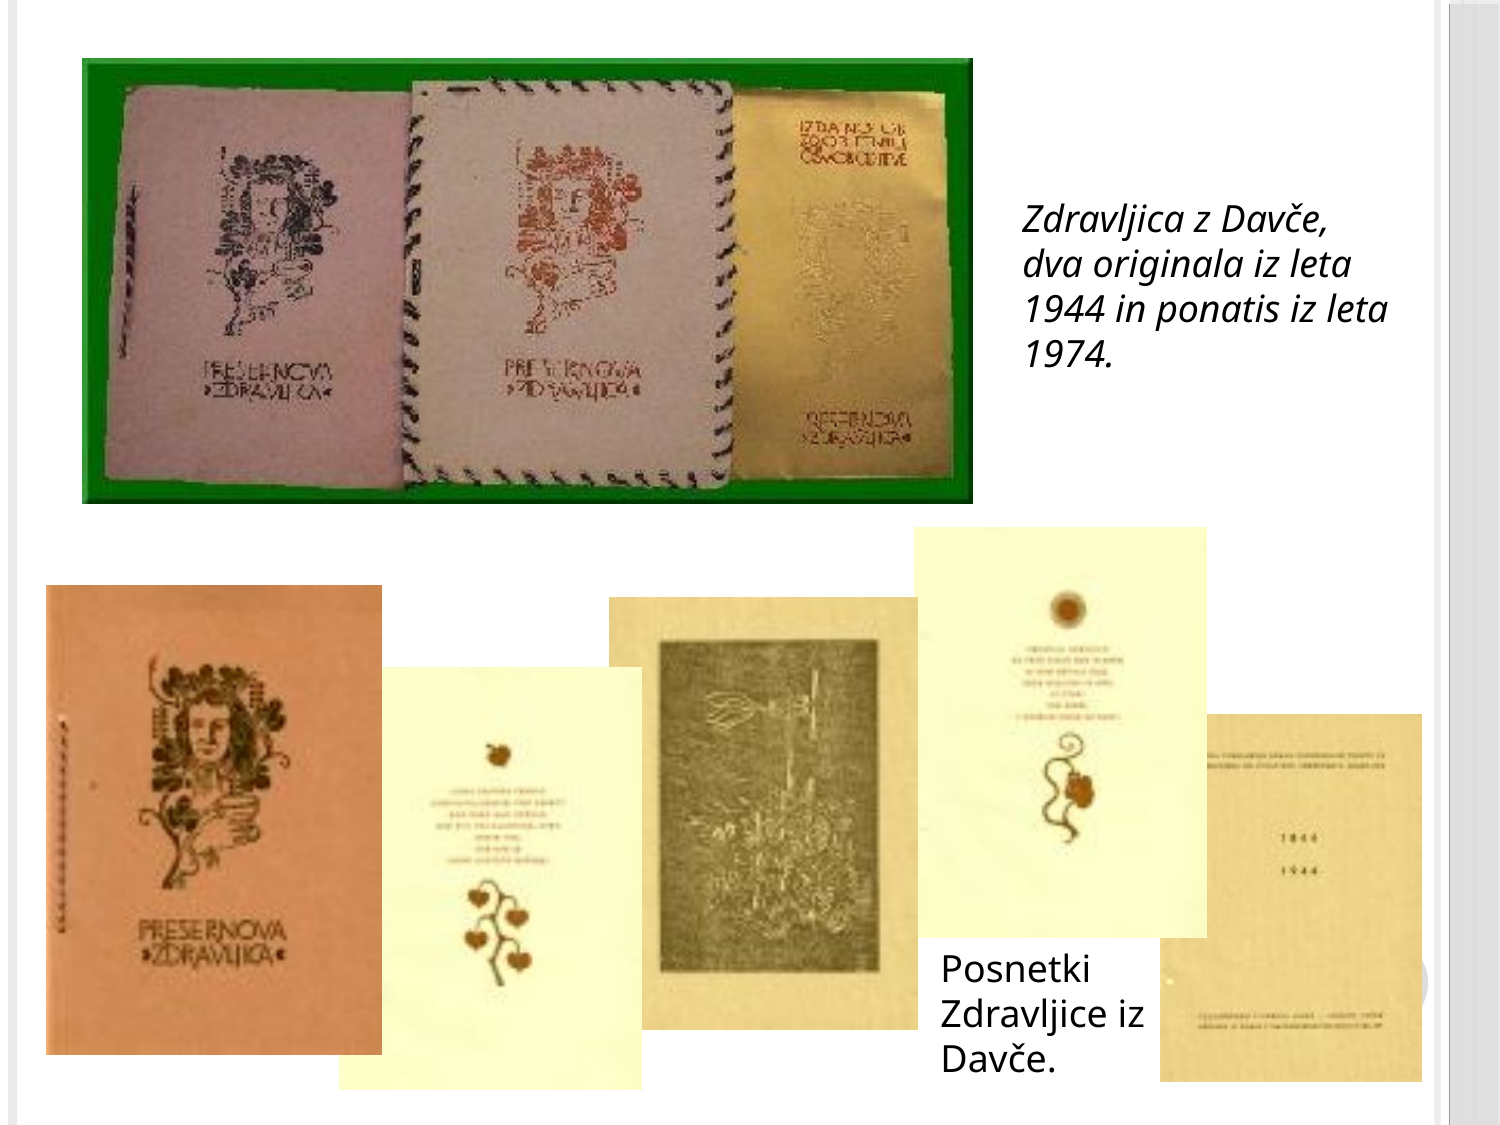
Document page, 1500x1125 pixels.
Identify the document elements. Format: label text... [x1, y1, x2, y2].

text_box Posnetki Zdravljice iz Davče. [925, 937, 1184, 1088]
text_box Zdravljica z Davče, dva originala iz leta 1944 in ponatis iz leta 1974. [1007, 187, 1407, 383]
picture [46, 527, 1422, 1090]
picture [82, 58, 973, 504]
